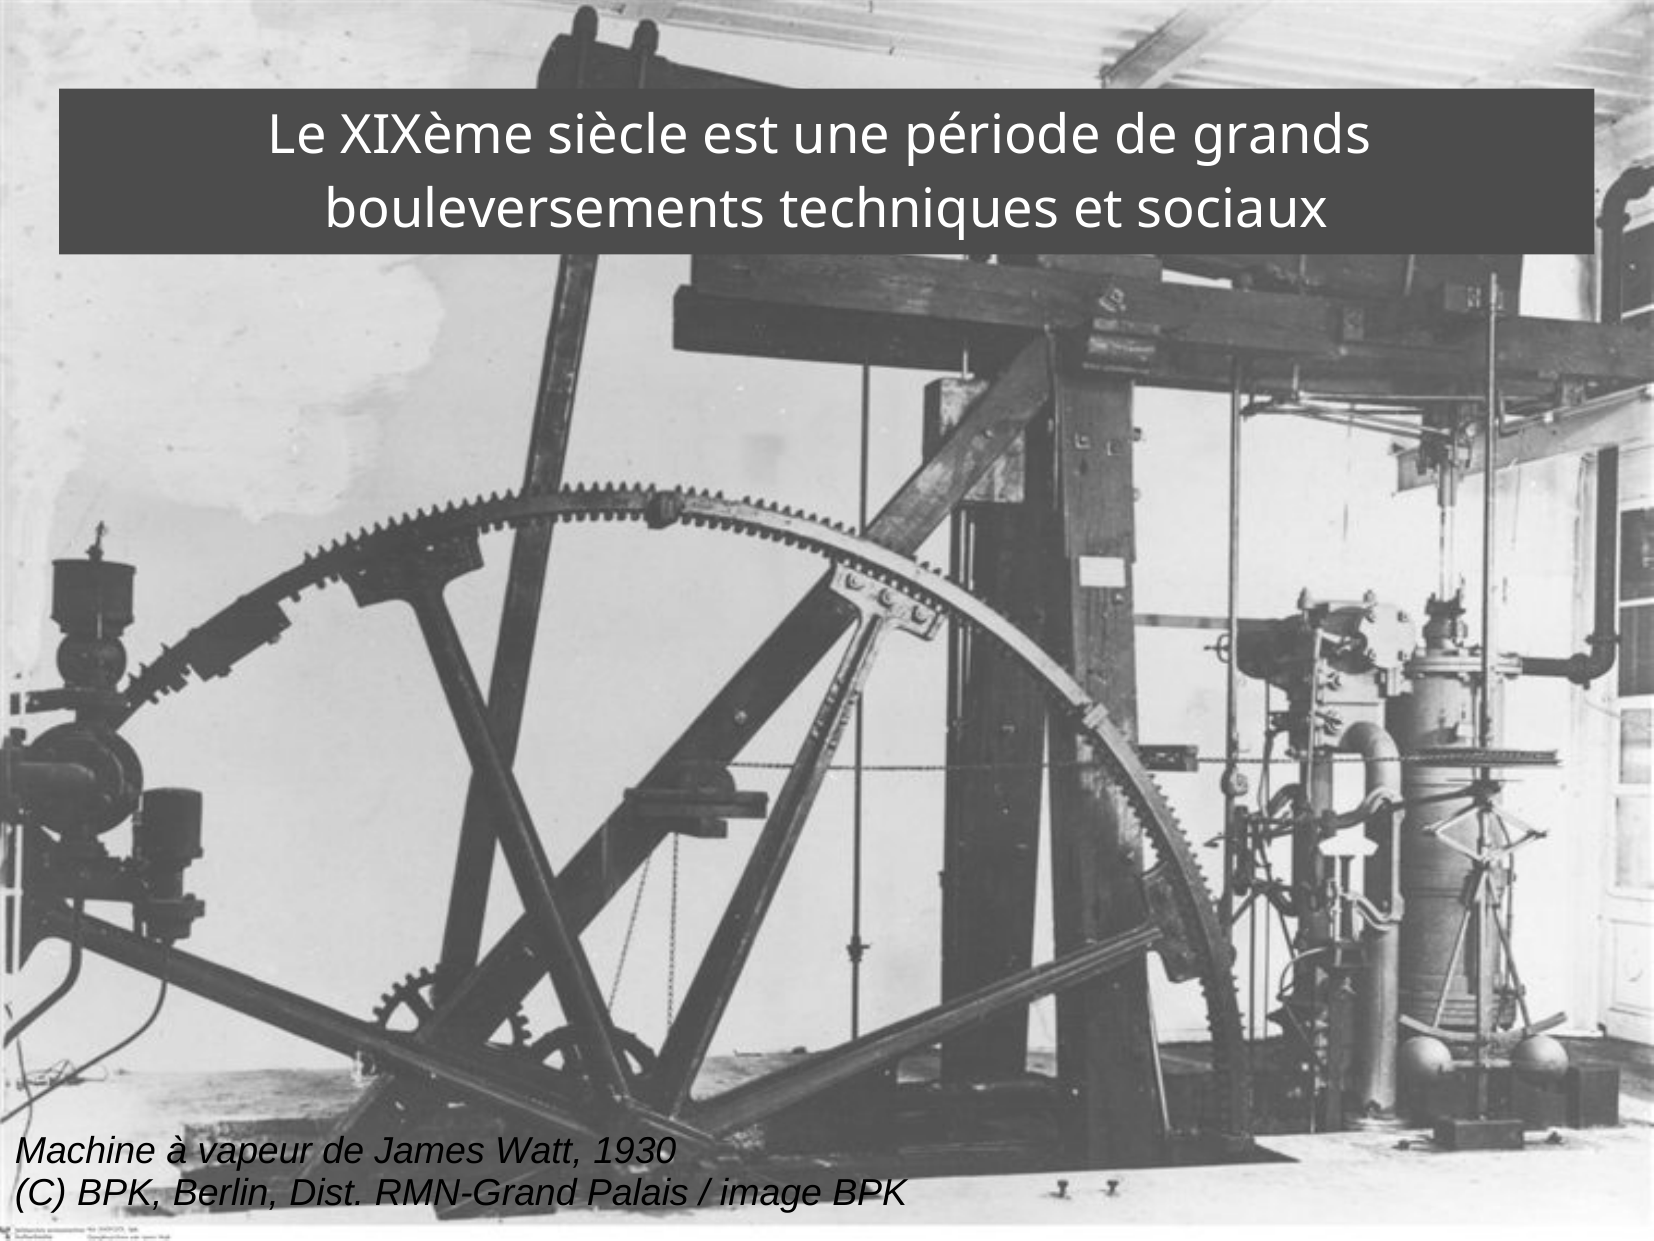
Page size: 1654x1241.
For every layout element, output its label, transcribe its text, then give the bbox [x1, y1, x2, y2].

text_box Machine à vapeur de James Watt, 1930 (C) BPK, Berlin, Dist. RMN-Grand Palais / image BPK [0, 1122, 1004, 1241]
text_box Le XIXème siècle est une période de grands bouleversements techniques et sociaux [59, 88, 1595, 255]
picture [0, 0, 1654, 1241]
